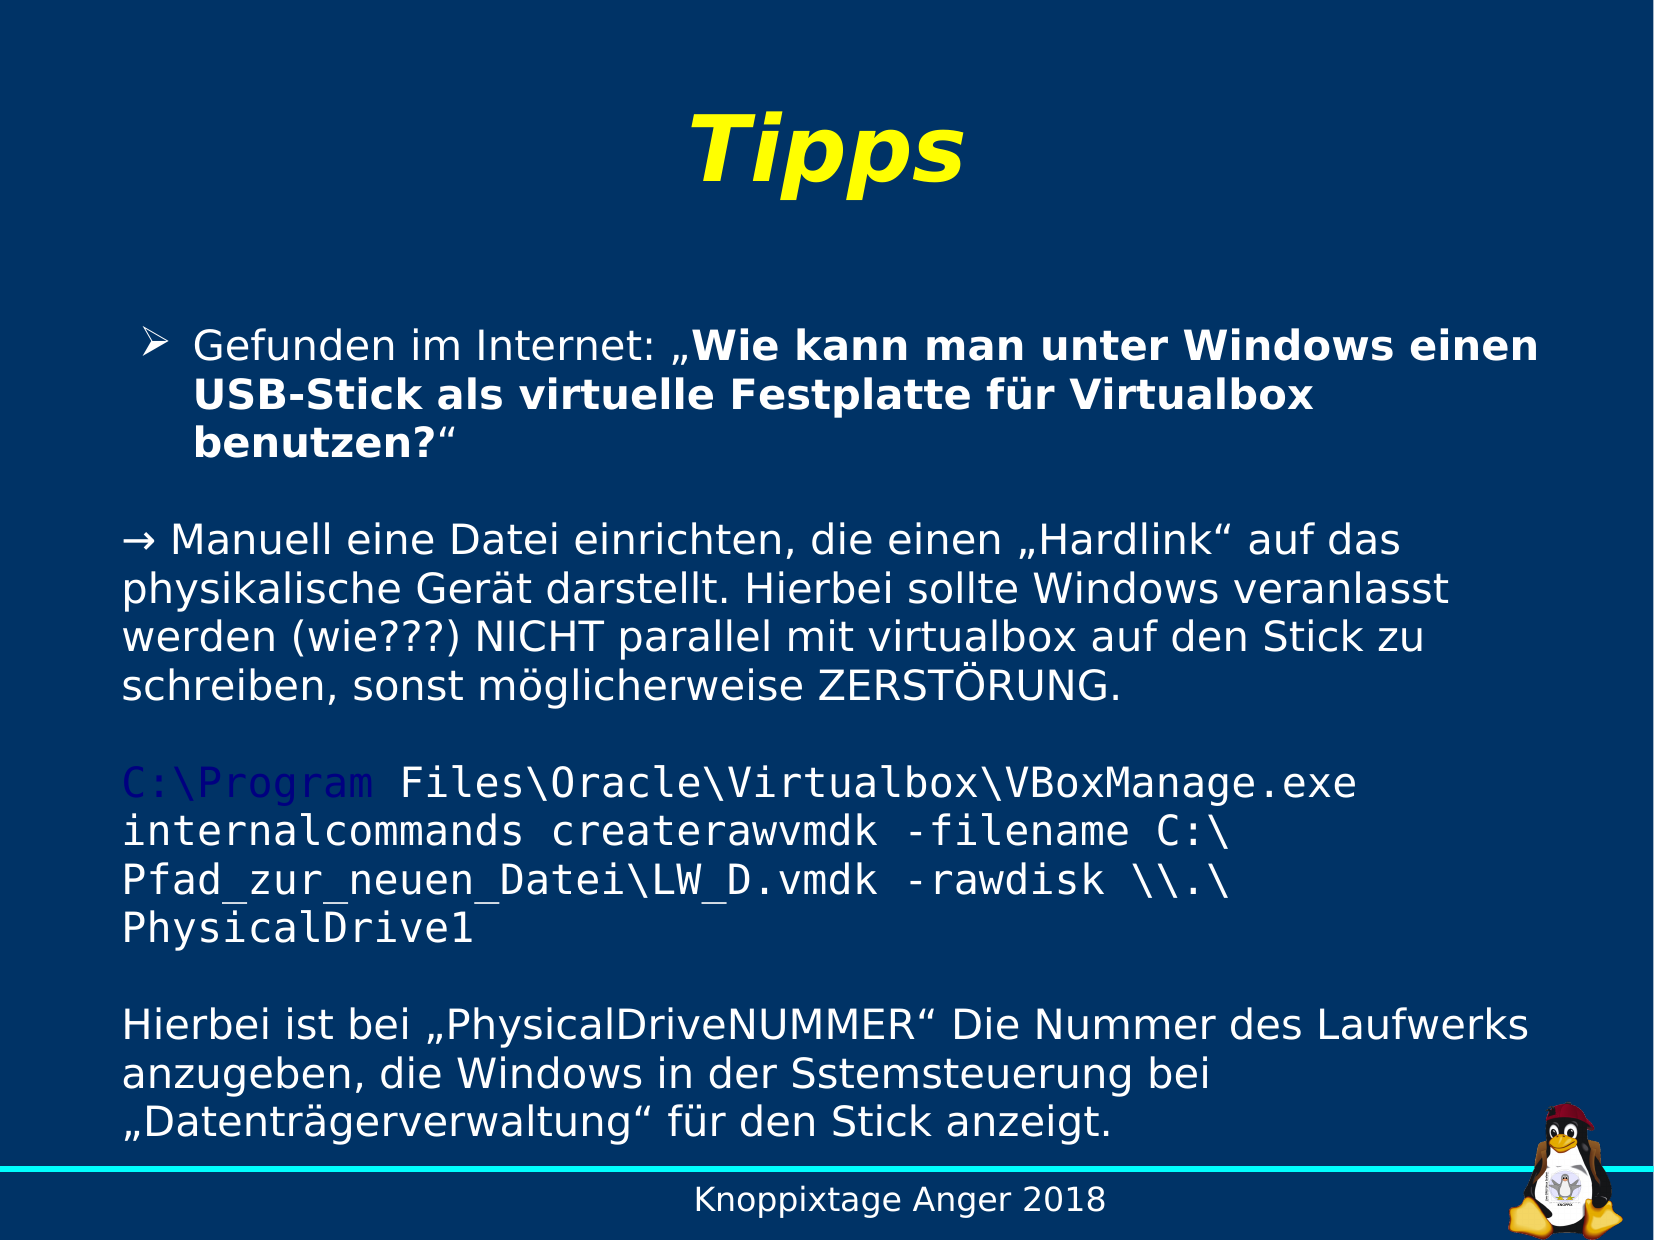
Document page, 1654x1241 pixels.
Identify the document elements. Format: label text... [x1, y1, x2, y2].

picture [1505, 1100, 1625, 1241]
title Tipps [121, 46, 1534, 254]
list Gefunden im Internet: „Wie kann man unter Windows einen USB-Stick als virtuelle Festplatte für Virtualbox benutzen?“ → Manuell eine Datei einrichten, die einen „Hardlink“ auf das physikalische Gerät darstellt. Hierbei sollte Windows veranlasst werden (wie???) NICHT parallel mit virtualbox auf den Stick zu schreiben, sonst möglicherweise ZERSTÖRUNG. C:\Program Files\Oracle\Virtualbox\VBoxManage.exe internalcommands createrawvmdk -filename C:\Pfad_zur_neuen_Datei\LW_D.vmdk -rawdisk \\.\PhysicalDrive1 Hierbei ist bei „PhysicalDriveNUMMER“ Die Nummer des Laufwerks anzugeben, die Windows in der Sstemsteuerung bei „Datenträgerverwaltung“ für den Stick anzeigt. [121, 322, 1561, 1147]
